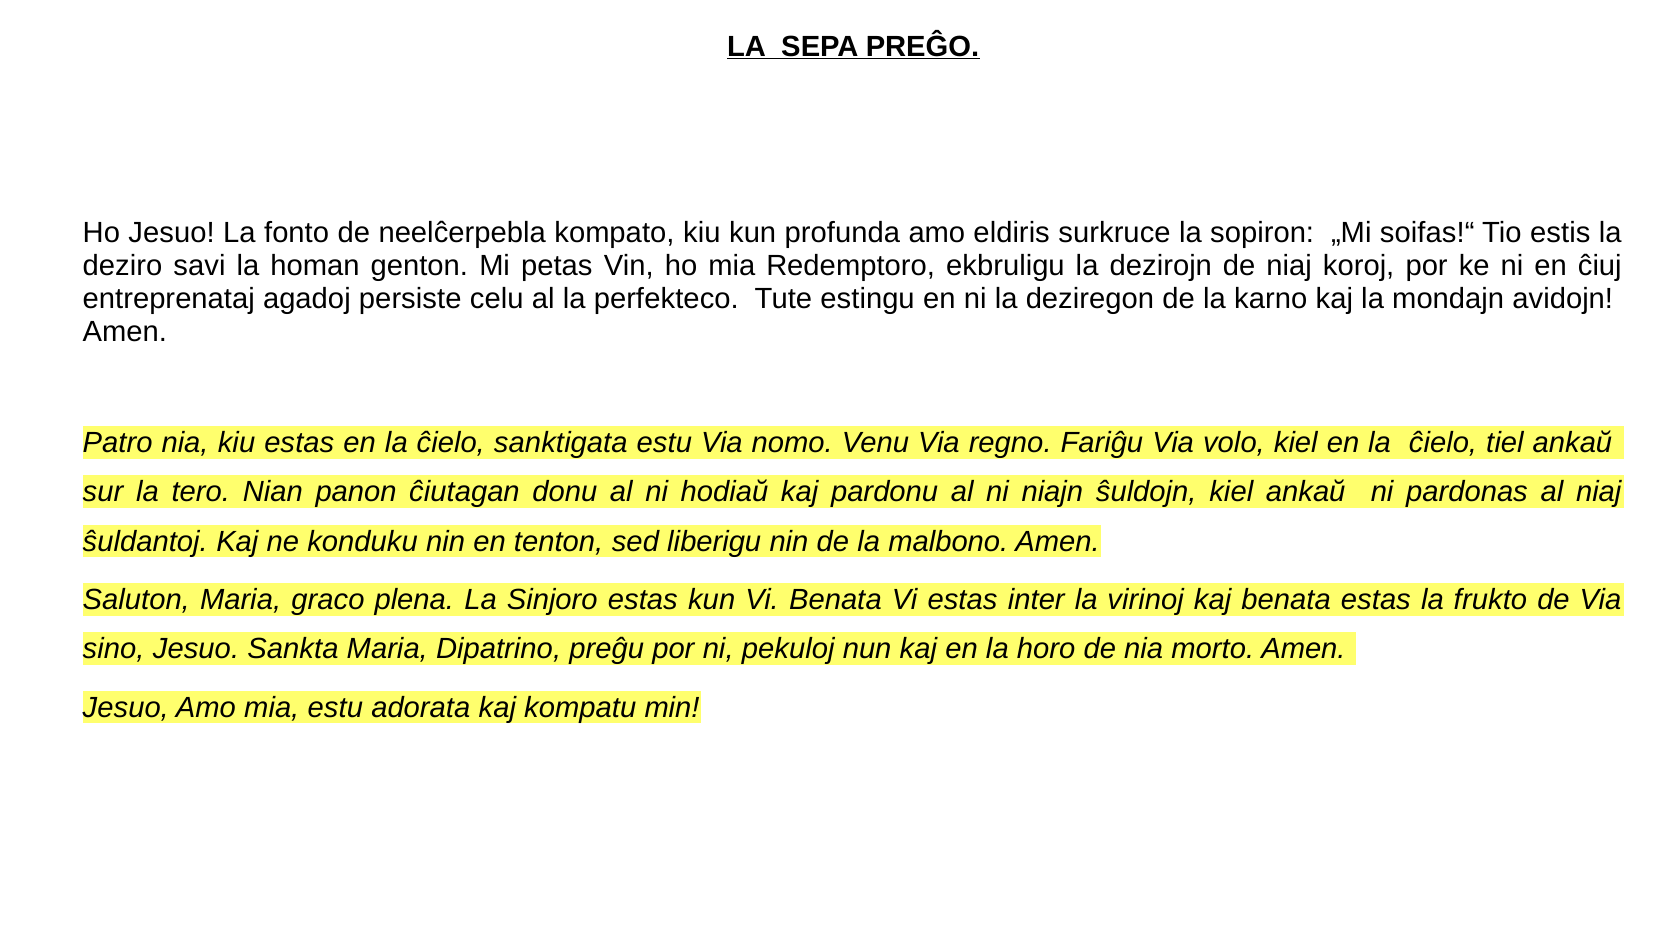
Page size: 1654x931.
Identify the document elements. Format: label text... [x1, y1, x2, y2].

list LA SEPA PREĜO. Ho Jesuo! La fonto de neelĉerpebla kompato, kiu kun profunda amo eldiris surkruce la sopiron: „Mi soifas!“ Tio estis la deziro savi la homan genton. Mi petas Vin, ho mia Redemptoro, ekbruligu la dezirojn de niaj koroj, por ke ni en ĉiuj entreprenataj agadoj persiste celu al la perfekteco. Tute estingu en ni la deziregon de la karno kaj la mondajn avidojn! Amen. Patro nia, kiu estas en la ĉielo, sanktigata estu Via nomo. Venu Via regno. Fariĝu Via volo, kiel en la ĉielo, tiel ankaŭ sur la tero. Nian panon ĉiutagan donu al ni hodiaŭ kaj pardonu al ni niajn ŝuldojn, kiel ankaŭ ni pardonas al niaj ŝuldantoj. Kaj ne konduku nin en tenton, sed liberigu nin de la malbono. Amen. Saluton, Maria, graco plena. La Sinjoro estas kun Vi. Benata Vi estas inter la virinoj kaj benata estas la frukto de Via sino, Jesuo. Sankta Maria, Dipatrino, preĝu por ni, pekuloj nun kaj en la horo de nia morto. Amen. Jesuo, Amo mia, estu adorata kaj kompatu min! [82, 29, 1625, 886]
